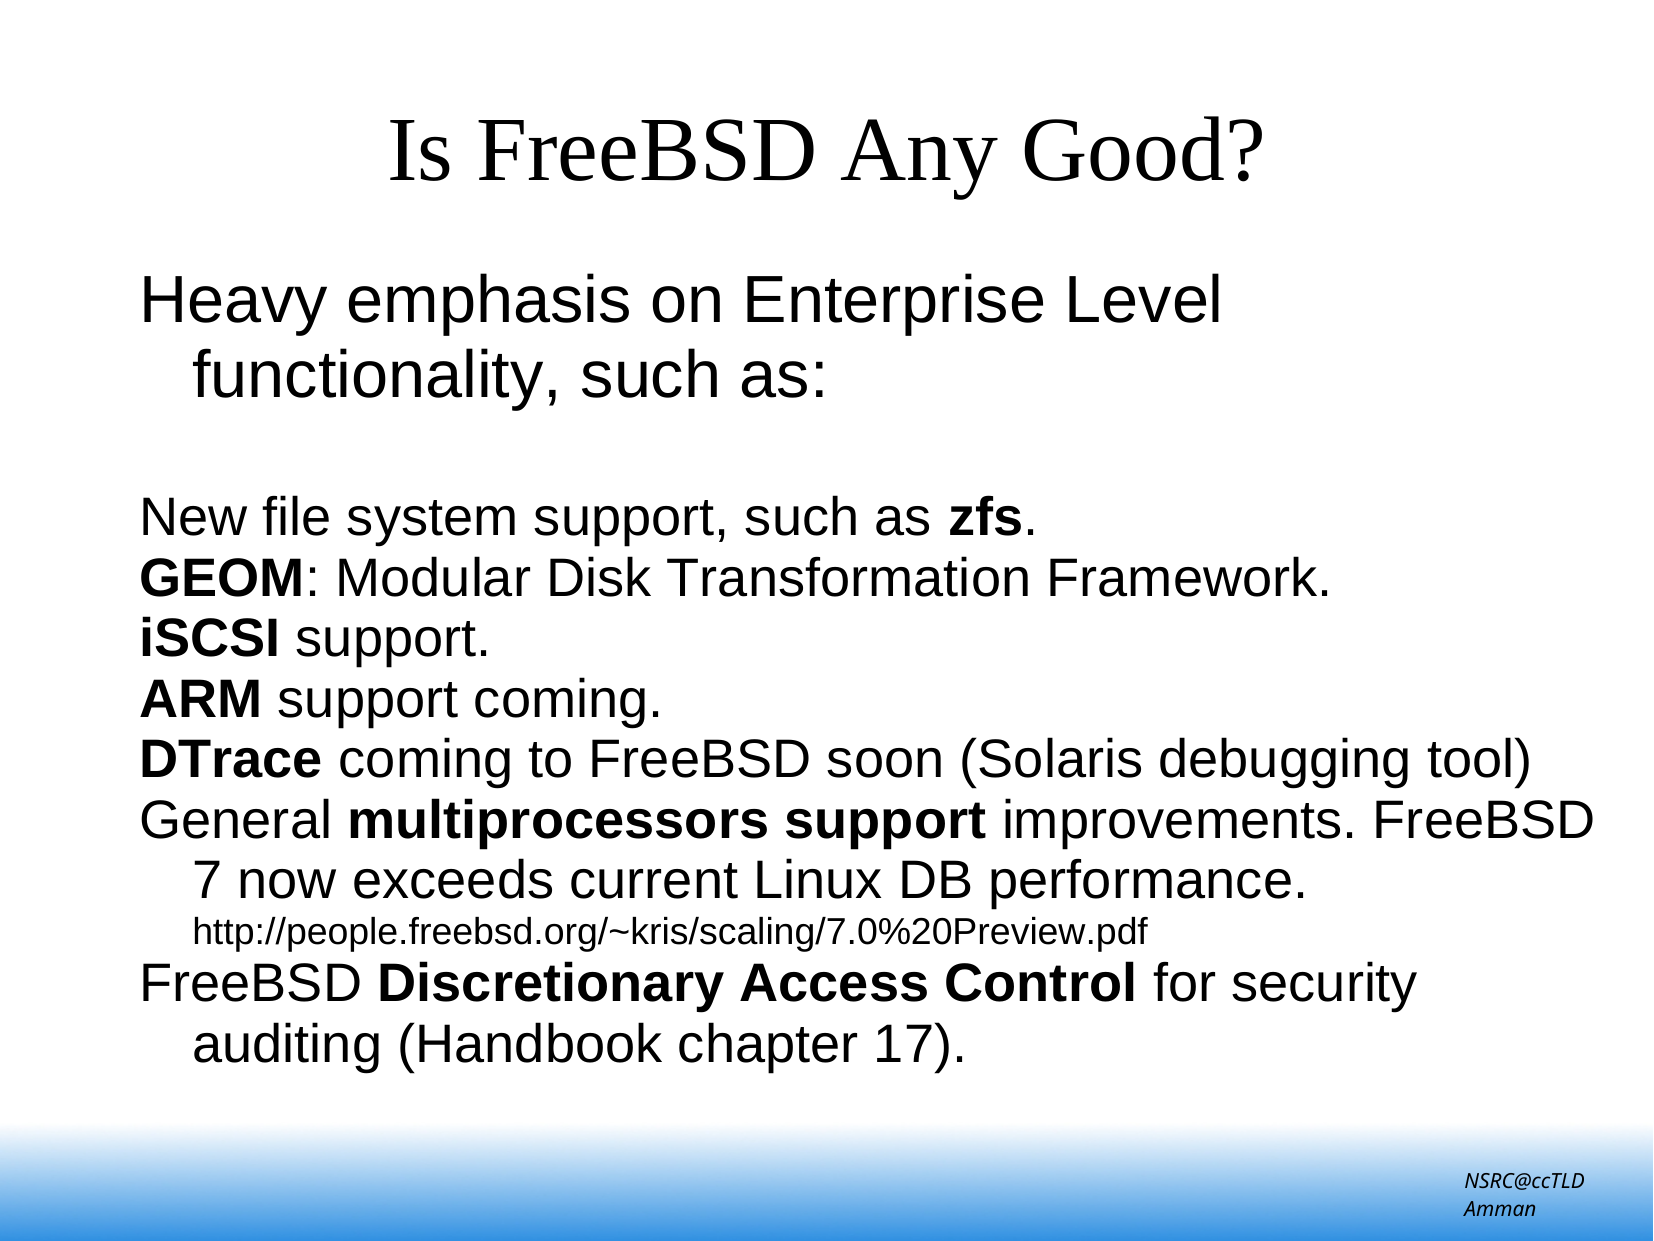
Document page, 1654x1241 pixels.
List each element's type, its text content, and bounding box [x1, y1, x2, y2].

title Is FreeBSD Any Good? [121, 46, 1534, 254]
list Heavy emphasis on Enterprise Level functionality, such as: New file system support, such as zfs. GEOM: Modular Disk Transformation Framework. iSCSI support. ARM support coming. DTrace coming to FreeBSD soon (Solaris debugging tool) General multiprocessors support improvements. FreeBSD 7 now exceeds current Linux DB performance. http://people.freebsd.org/~kris/scaling/7.0%20Preview.pdf FreeBSD Discretionary Access Control for security auditing (Handbook chapter 17). [121, 262, 1613, 1195]
picture [0, 1122, 1653, 1241]
